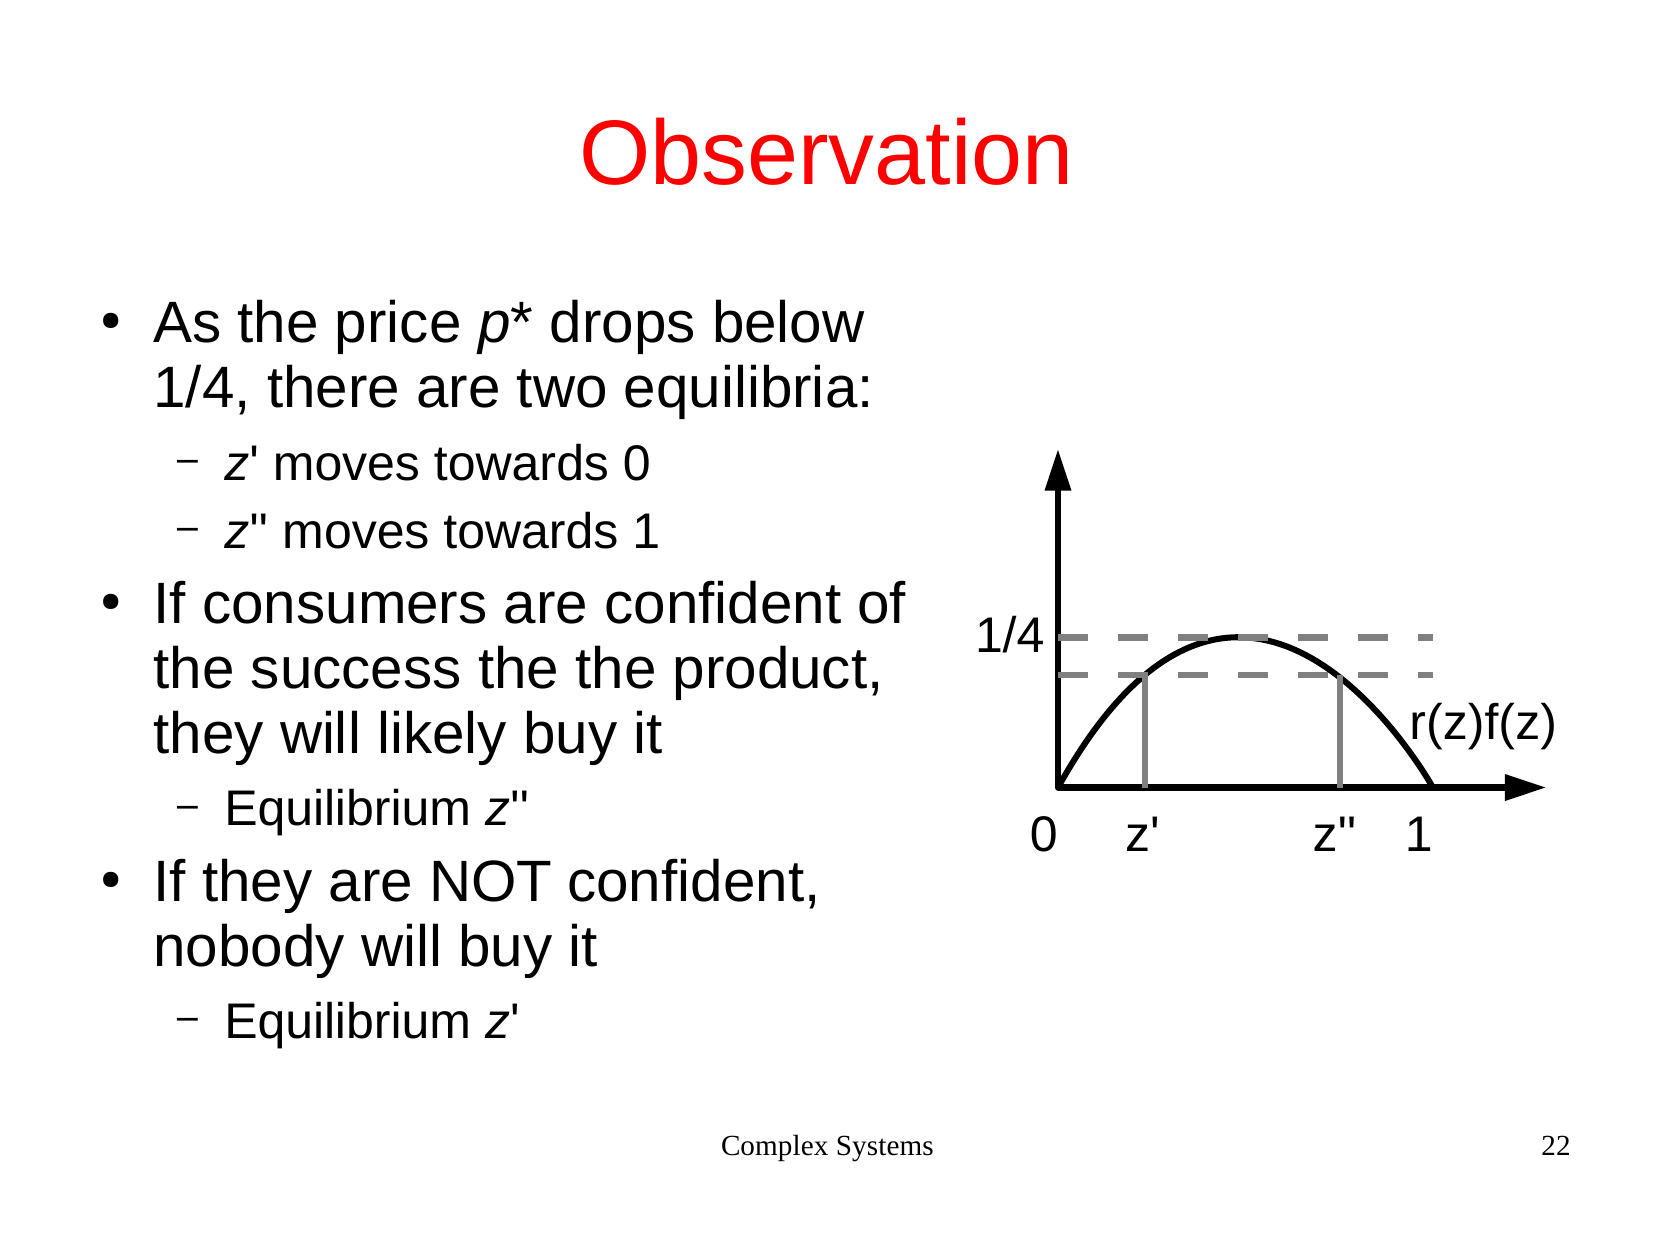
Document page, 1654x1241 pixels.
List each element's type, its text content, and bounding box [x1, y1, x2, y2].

text_box 1 [1405, 806, 1433, 863]
text_box 0 [1030, 806, 1058, 863]
text_box r(z)f(z) [1409, 694, 1558, 751]
text_box z' [1125, 806, 1160, 863]
text_box z'' [1312, 806, 1357, 863]
title Observation [82, 49, 1571, 257]
text_box 1/4 [975, 607, 1051, 664]
list As the price p* drops below 1/4, there are two equilibria: z' moves towards 0 z'' moves towards 1 If consumers are confident of the success the the product, they will likely buy it Equilibrium z'' If they are NOT confident, nobody will buy it Equilibrium z' [82, 290, 938, 1109]
